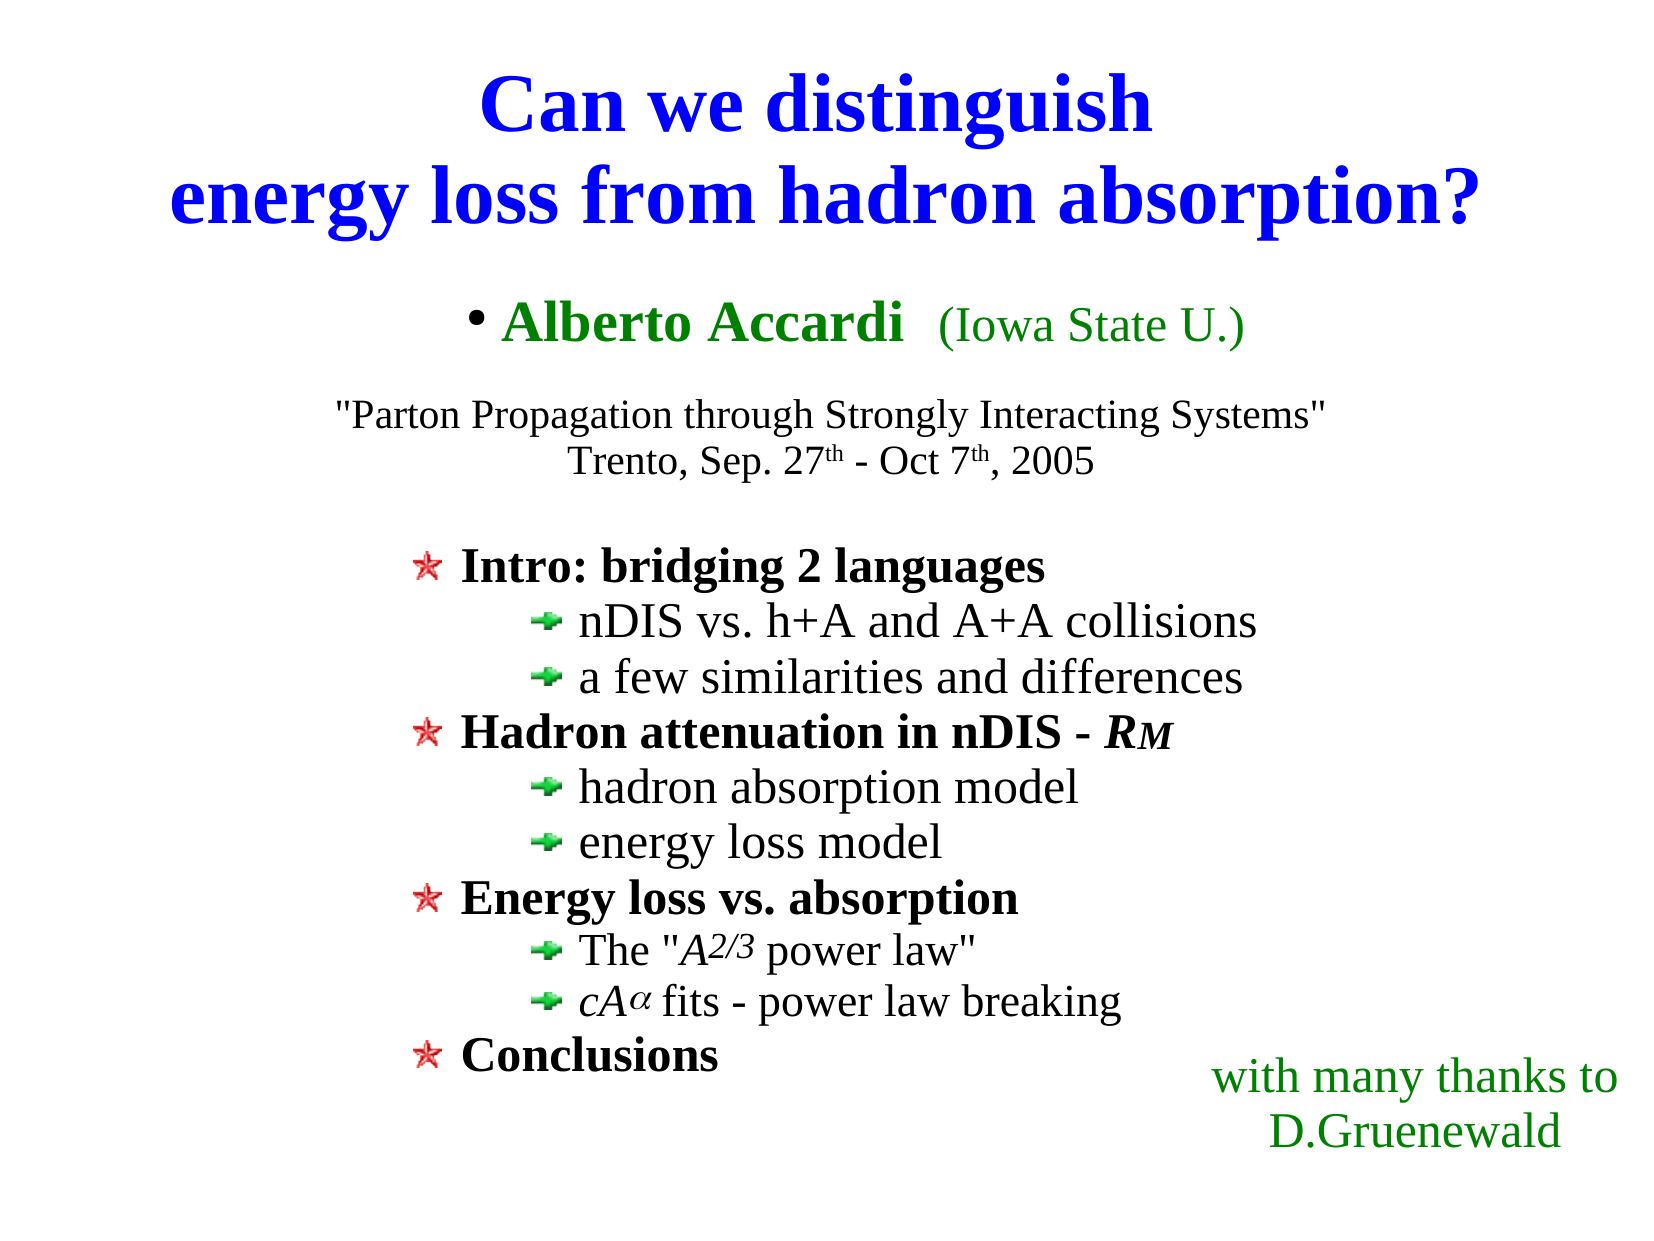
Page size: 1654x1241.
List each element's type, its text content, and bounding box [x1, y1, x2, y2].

text_box "Parton Propagation through Strongly Interacting Systems" Trento, Sep. 27th - Oct 7th, 2005 [334, 391, 1328, 493]
text_box Intro: bridging 2 languages nDIS vs. h+A and A+A collisions a few similarities and differences Hadron attenuation in nDIS - RM hadron absorption model energy loss model Energy loss vs. absorption The "A2/3 power law" cAa fits - power law breaking Conclusions [413, 538, 1289, 1163]
text_box with many thanks to D.Gruenewald [1211, 1048, 1619, 1170]
text_box Alberto Accardi (Iowa State U.) [391, 282, 1263, 370]
text_box Can we distinguish energy loss from hadron absorption? [6, 57, 1648, 275]
